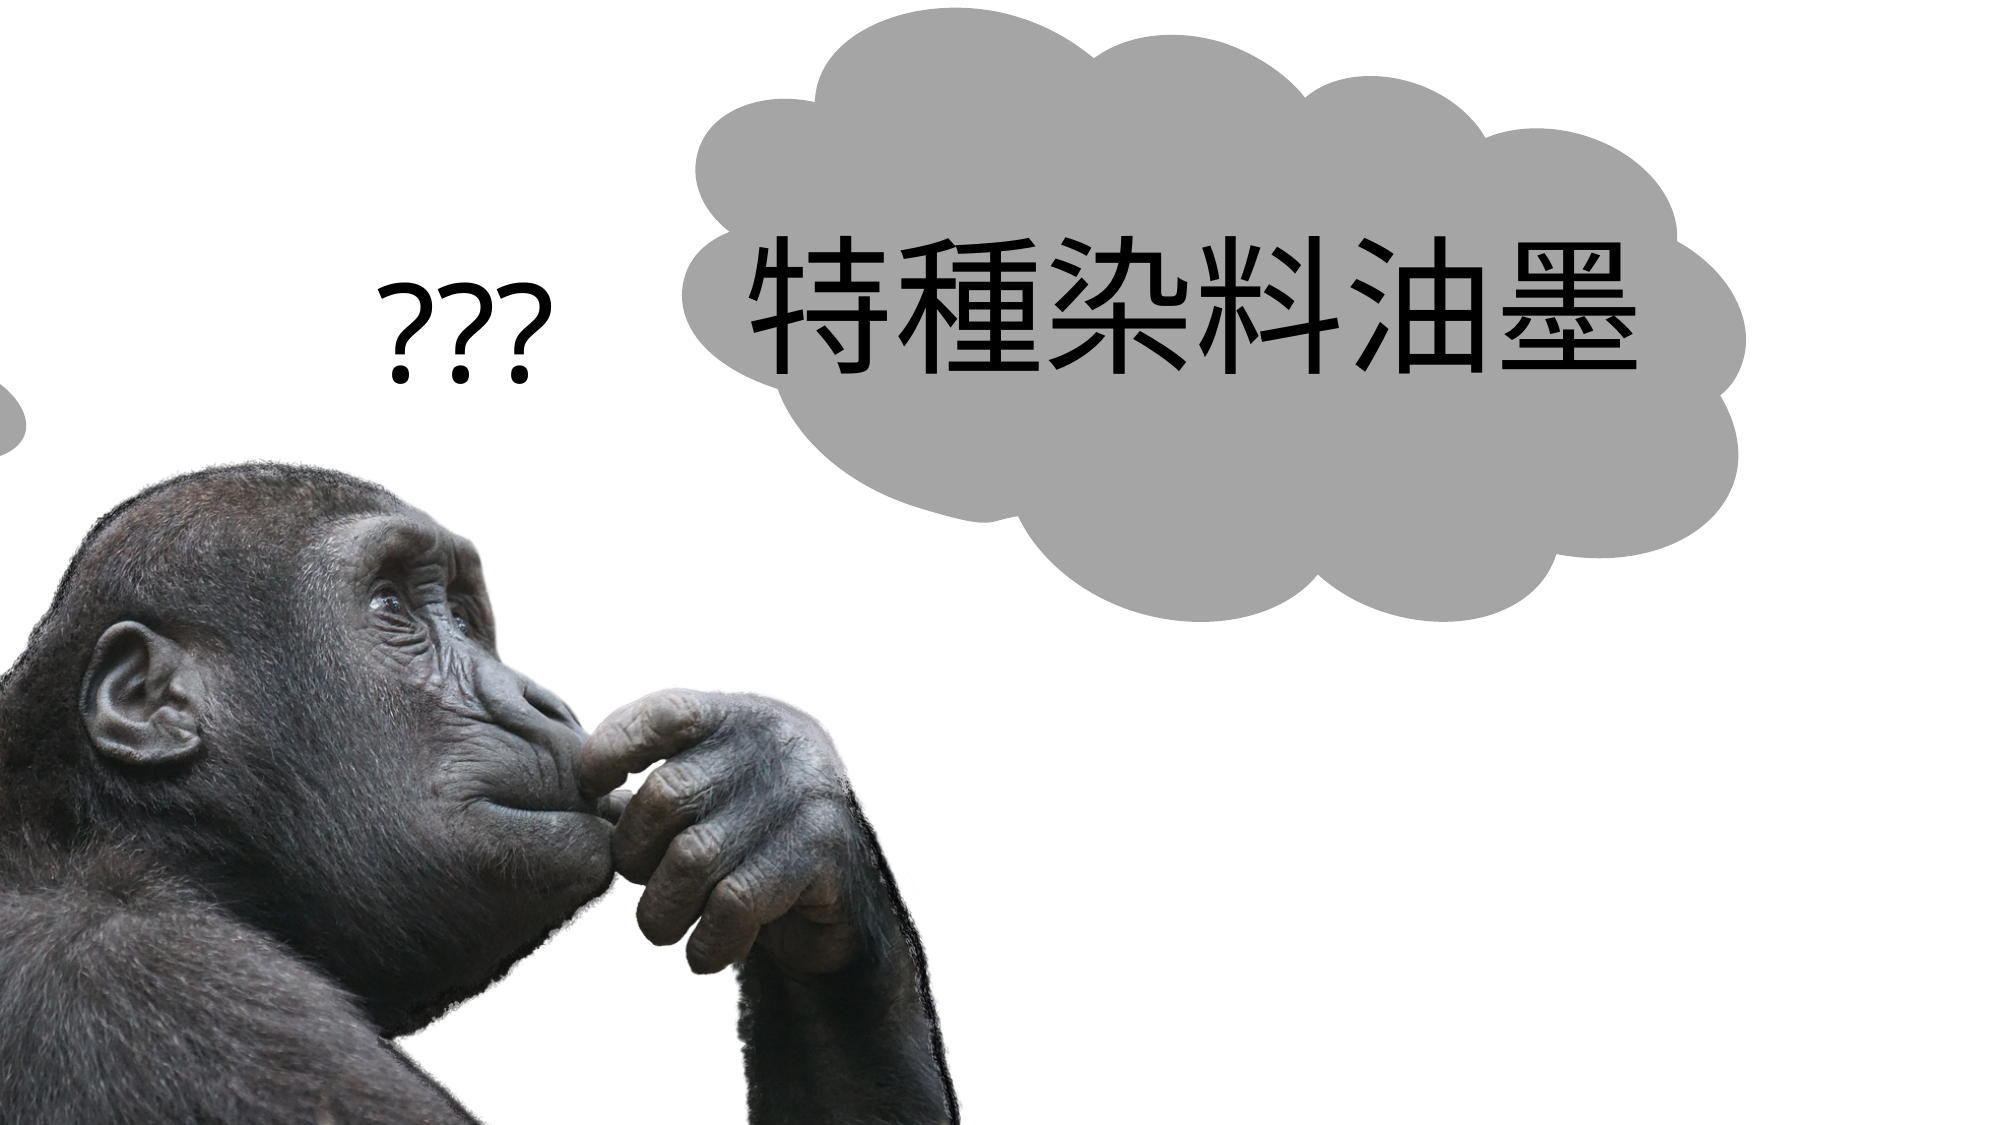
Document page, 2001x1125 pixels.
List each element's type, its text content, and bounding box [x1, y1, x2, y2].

text_box [792, 246, 1747, 622]
picture [0, 458, 975, 1125]
text_box 特種染料油墨 [1001, 290, 1023, 302]
text_box 特種染料油墨 [729, 205, 1686, 401]
text_box 特種染料油墨 [969, 310, 990, 321]
text_box ??? [361, 237, 950, 418]
text_box 特種染料油墨 [1001, 310, 1023, 321]
text_box 特種染料油墨 [950, 247, 990, 362]
text_box [0, 383, 27, 456]
text_box [695, 7, 1671, 237]
text_box 特種染料油墨 [969, 290, 990, 302]
